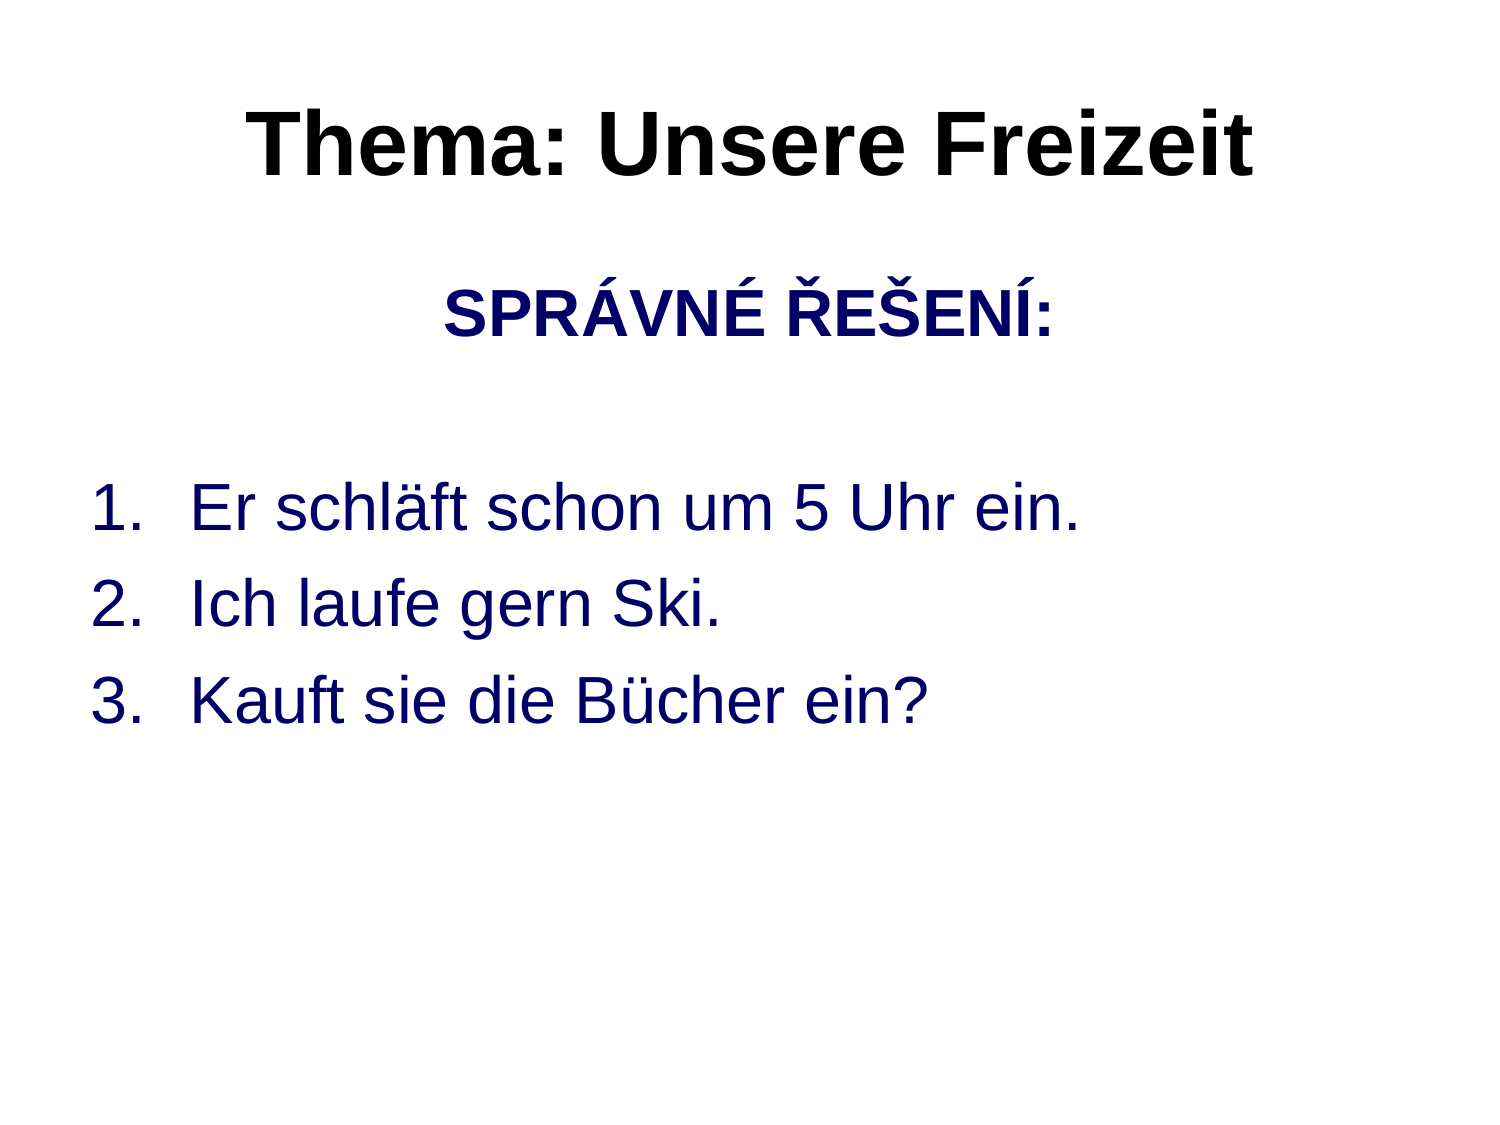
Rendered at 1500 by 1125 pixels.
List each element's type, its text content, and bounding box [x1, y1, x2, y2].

title Thema: Unsere Freizeit [75, 45, 1426, 233]
list SPRÁVNÉ ŘEŠENÍ: Er schläft schon um 5 Uhr ein. Ich laufe gern Ski. Kauft sie die Bücher ein? [75, 262, 1426, 1006]
